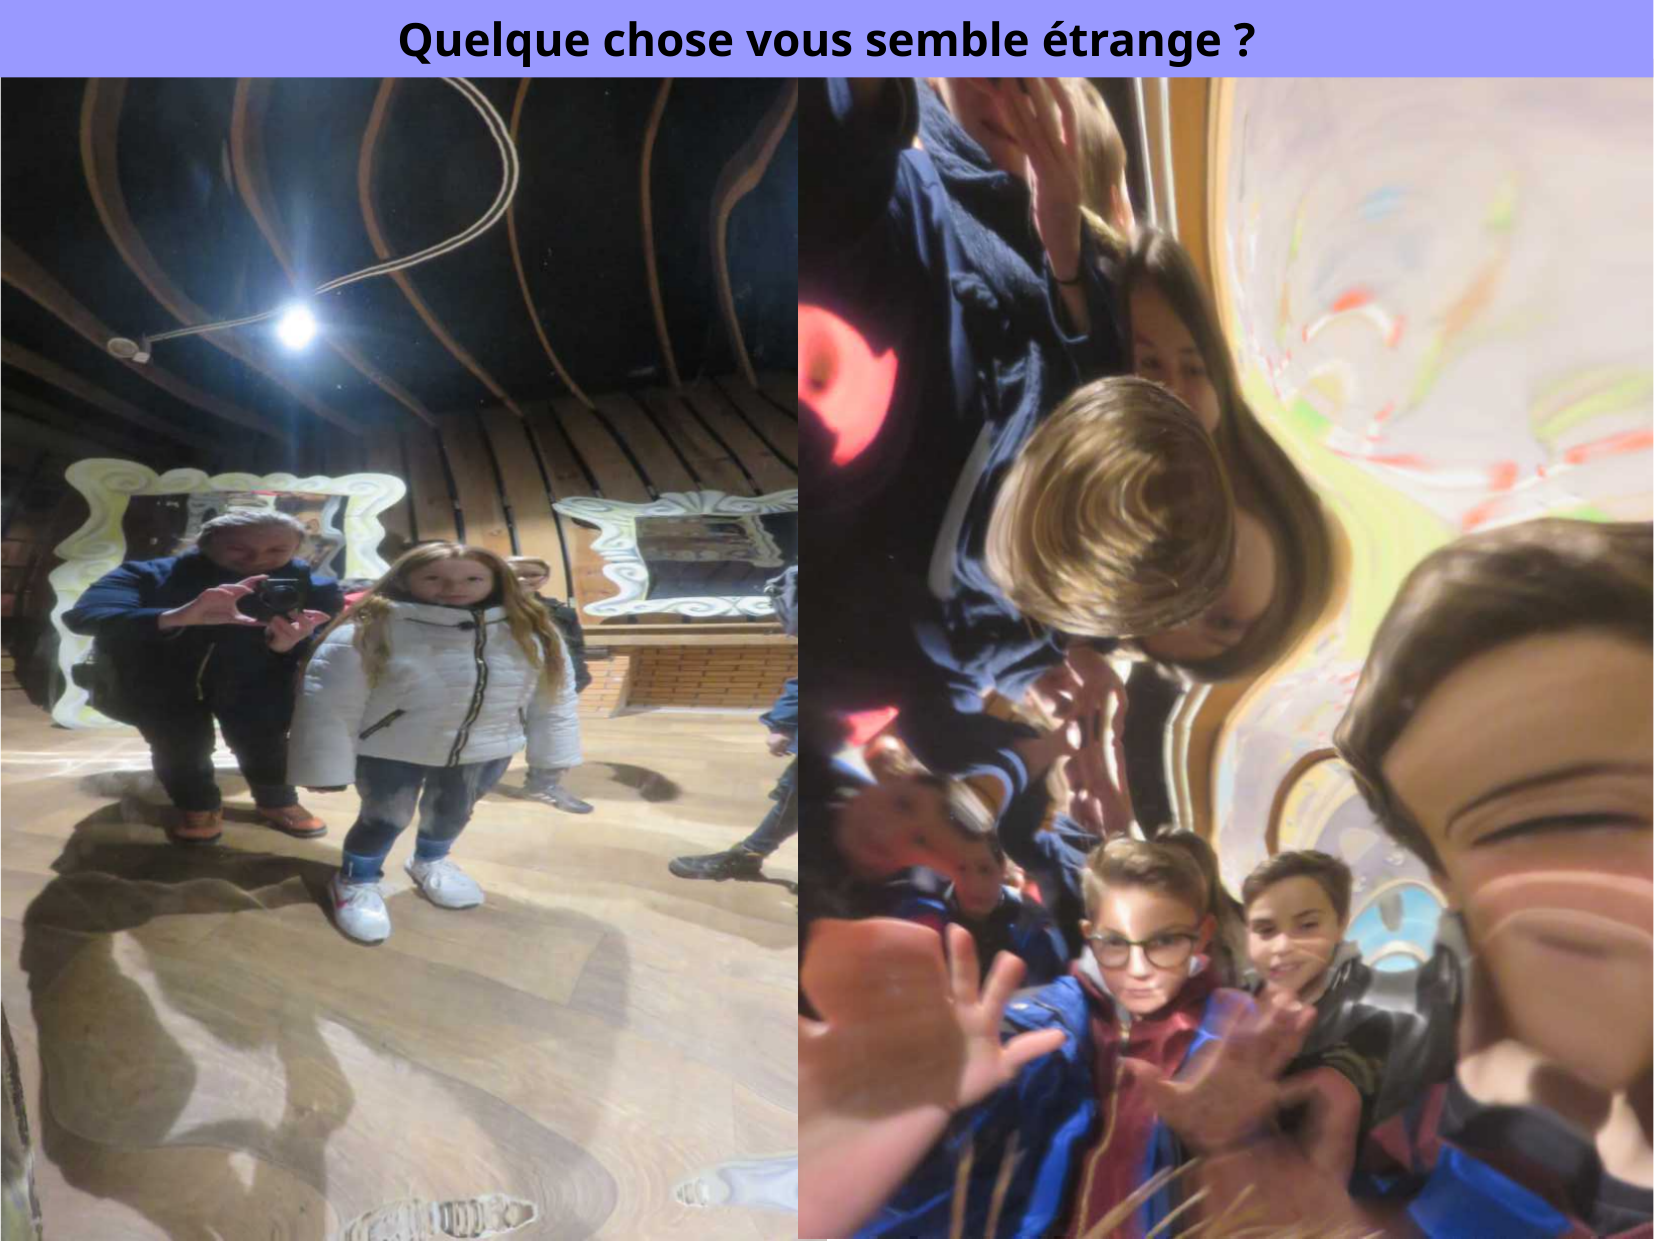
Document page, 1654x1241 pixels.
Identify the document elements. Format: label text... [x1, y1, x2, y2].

text_box Quelque chose vous semble étrange ? [0, 0, 1654, 73]
picture [0, 78, 1654, 1241]
